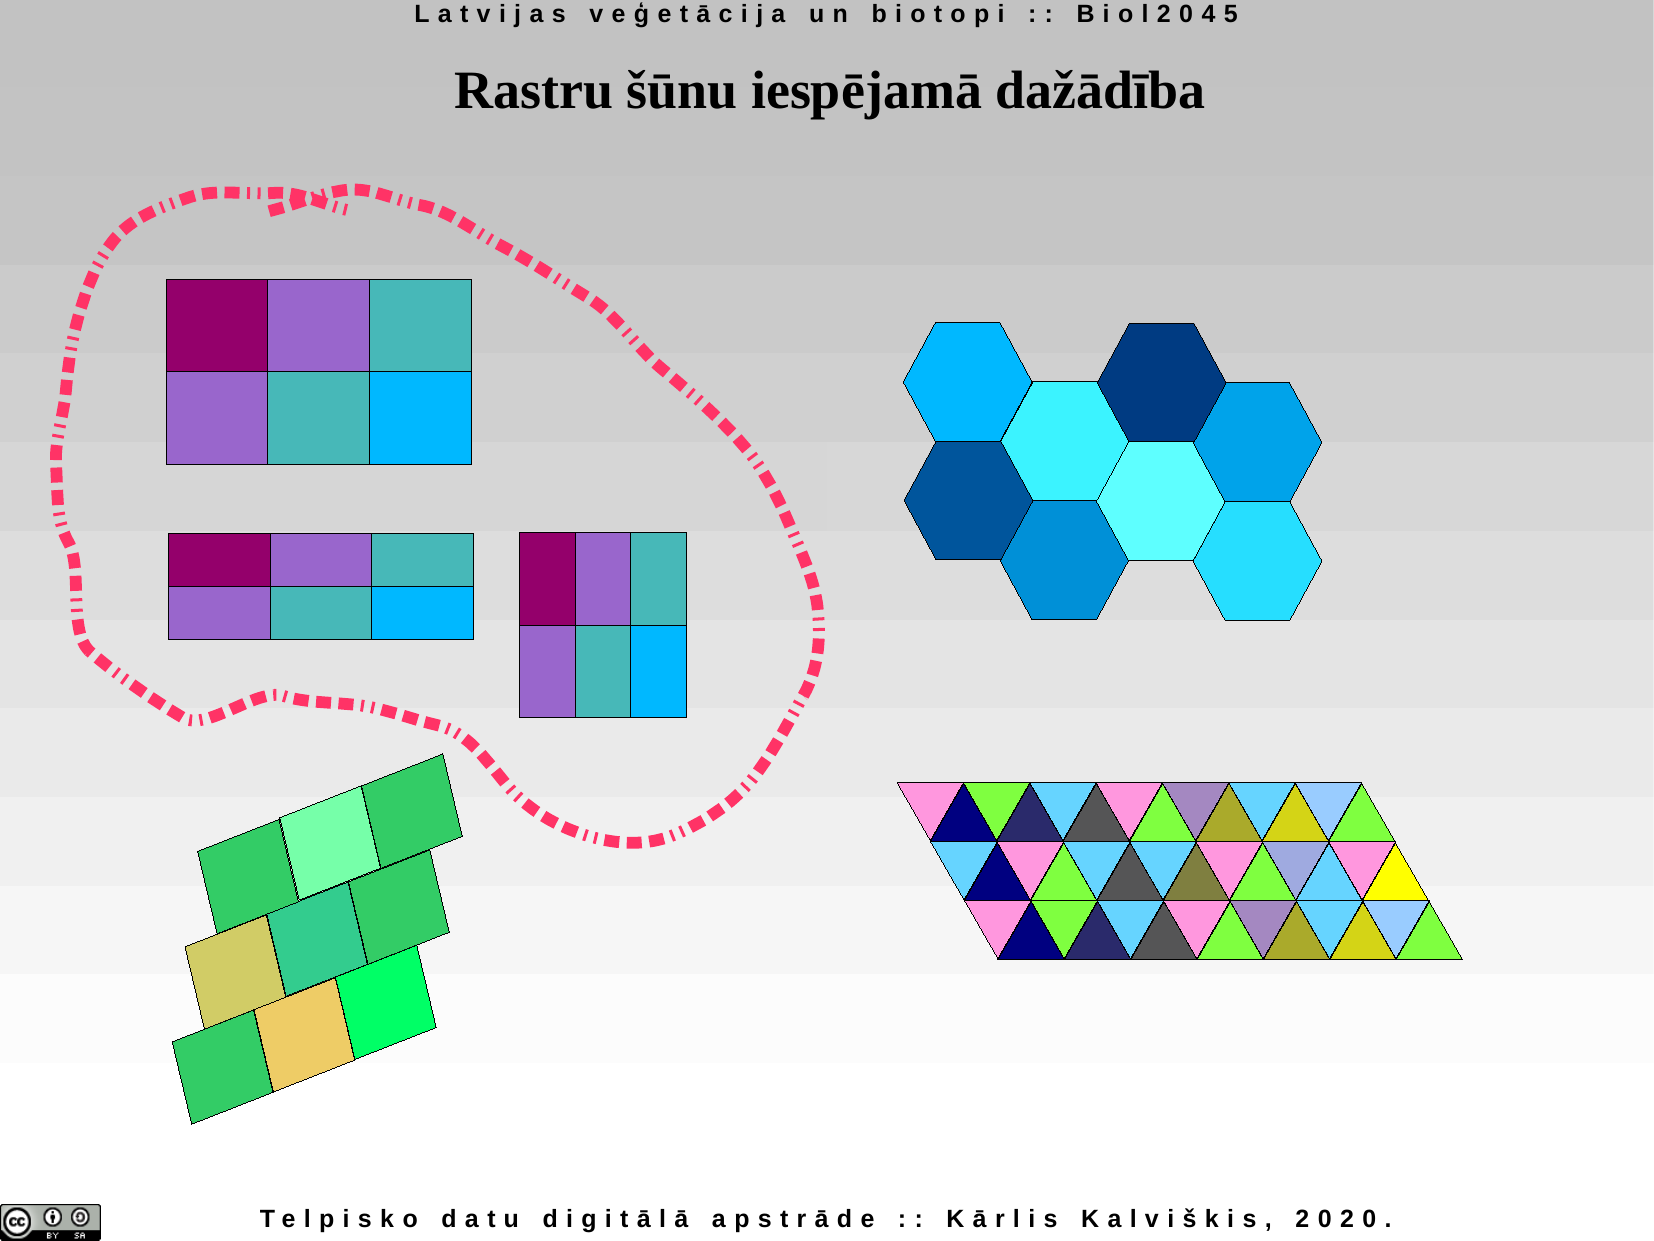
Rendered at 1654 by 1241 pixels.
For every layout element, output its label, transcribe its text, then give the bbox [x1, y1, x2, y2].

text_box [166, 279, 472, 465]
title Rastru šūnu iespējamā dažādība [34, 61, 1626, 296]
text_box [168, 533, 474, 640]
text_box [903, 322, 1322, 621]
text_box [519, 532, 687, 718]
text_box [172, 753, 463, 1125]
picture [0, 0, 1654, 1241]
text_box [897, 782, 1463, 960]
